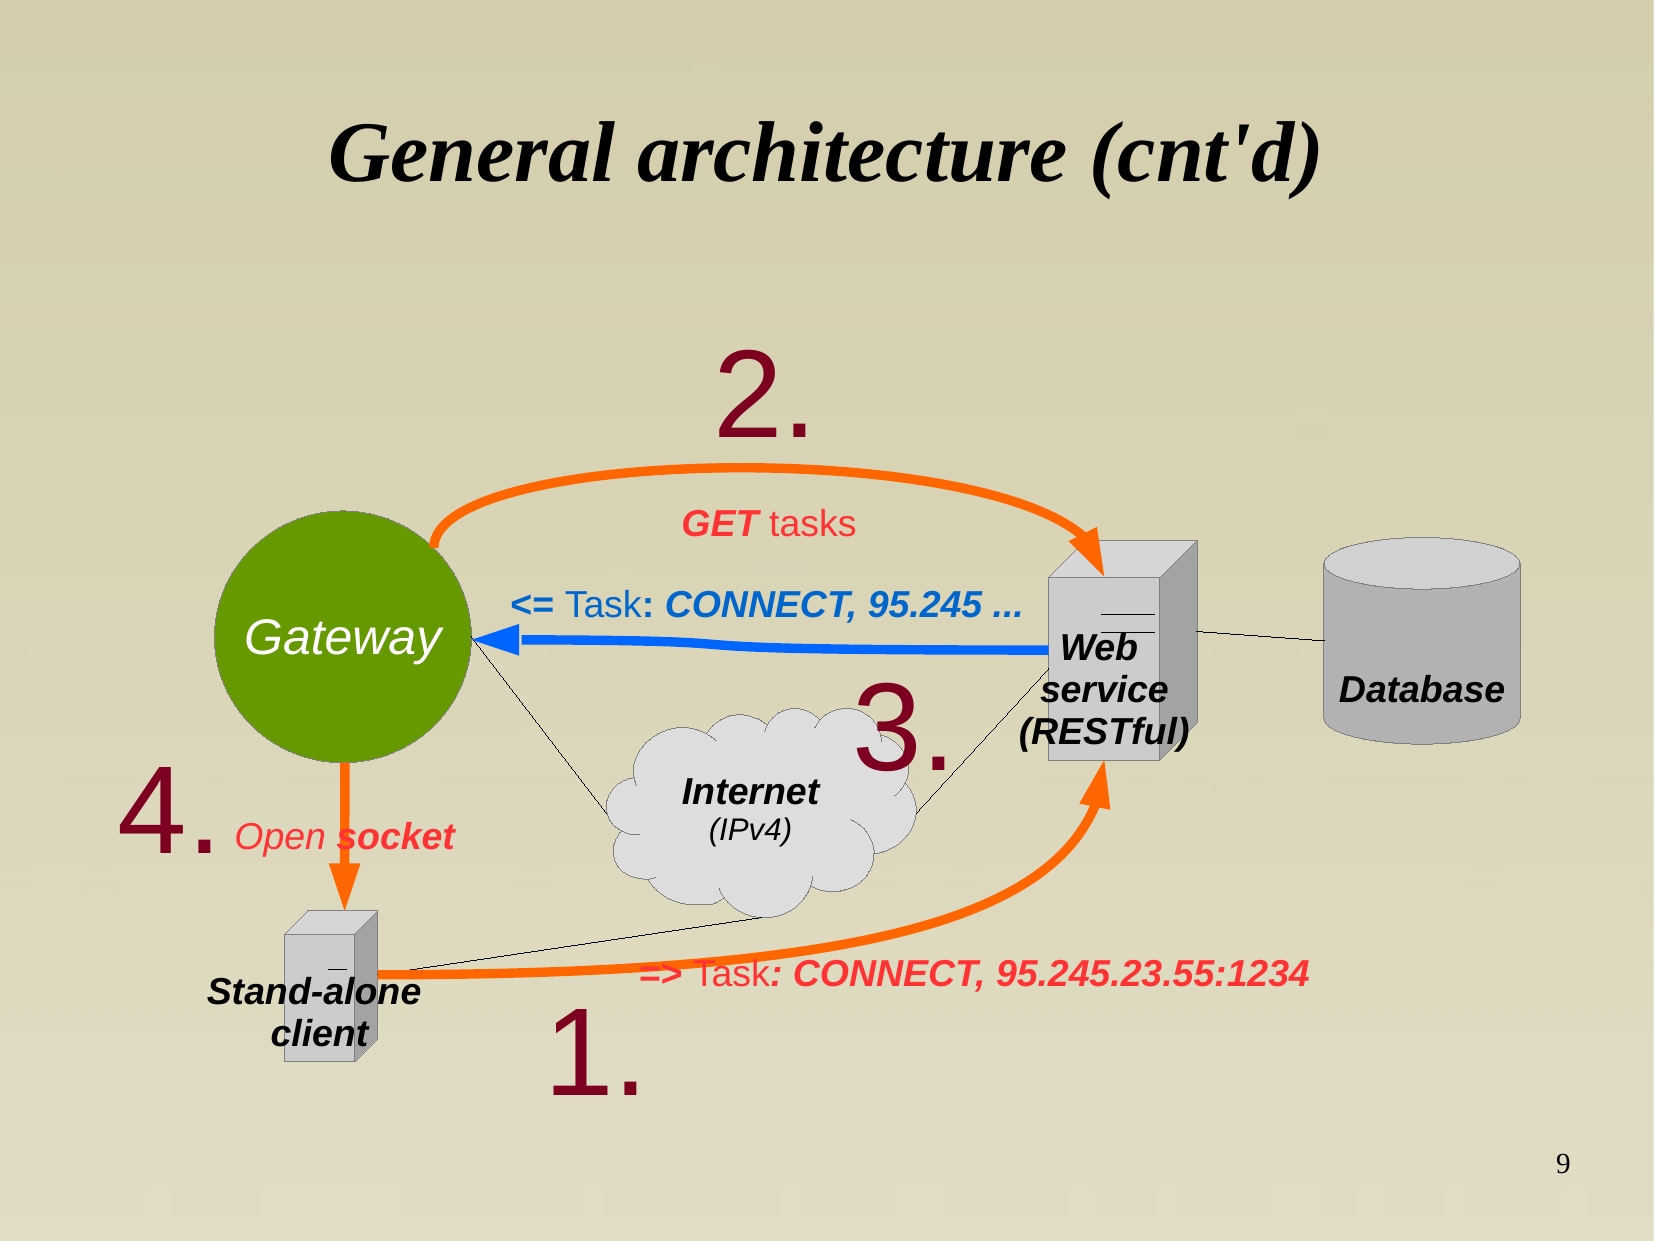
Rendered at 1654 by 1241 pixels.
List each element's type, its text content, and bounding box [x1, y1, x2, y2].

title General architecture (cnt'd) [82, 49, 1571, 257]
text_box Web service (RESTful) [1048, 578, 1159, 761]
text_box <= Task: CONNECT, 95.245 ... [495, 576, 1040, 635]
text_box 2. [698, 316, 833, 472]
text_box => Task: CONNECT, 95.245.23.55:1234 [571, 945, 1377, 1045]
text_box Stand-alone client [284, 935, 354, 1062]
text_box Internet (IPv4) [606, 708, 917, 918]
text_box 3. [837, 650, 972, 805]
text_box 4. [103, 733, 237, 888]
text_box Database [1323, 564, 1521, 745]
text_box 1. [529, 974, 664, 1130]
picture [0, 0, 1654, 1241]
text_box Gateway [214, 510, 472, 763]
